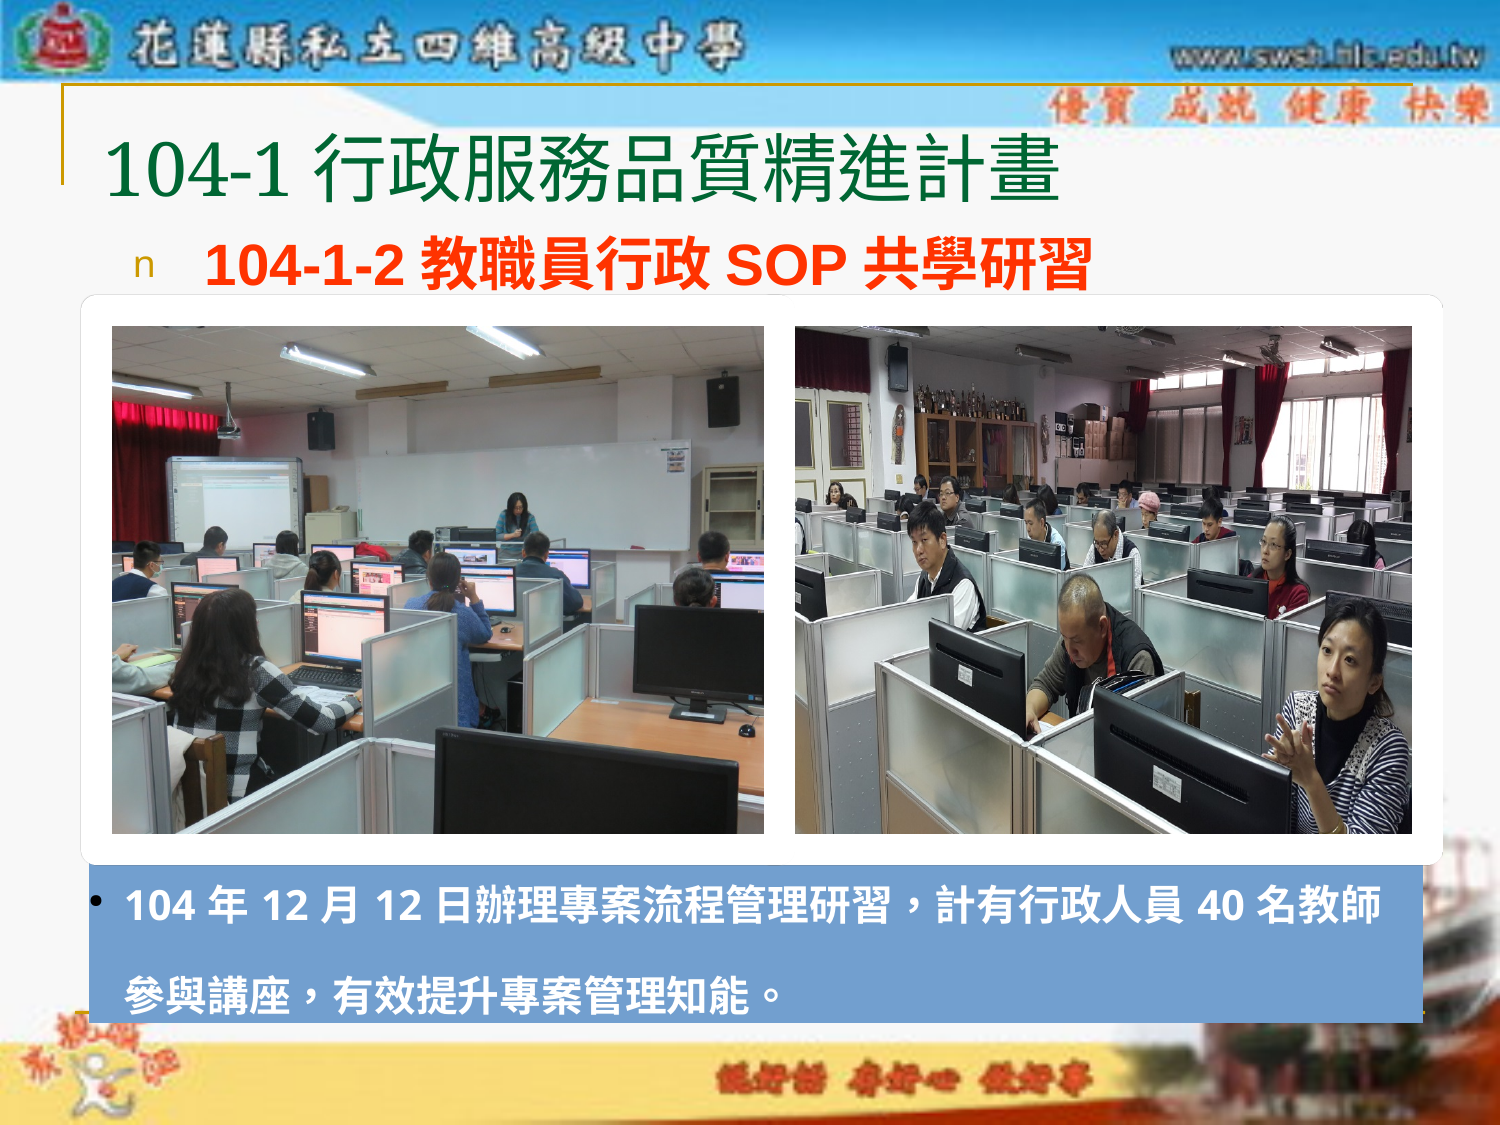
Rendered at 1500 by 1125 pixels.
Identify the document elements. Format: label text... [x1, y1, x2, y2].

text_box P16 [0, 1023, 262, 1099]
table_cell 104年12月12日辦理專案流程管理研習，計有行政人員40名教師參與講座，有效提升專案管理知能。 [89, 865, 1423, 1023]
picture [795, 326, 1412, 835]
text_box 104-1-2教職員行政SOP共學研習 [88, 219, 1412, 295]
text_box 104-1行政服務品質精進計畫 [88, 101, 1439, 232]
text_box [1080, 1023, 1431, 1099]
picture [112, 326, 764, 835]
